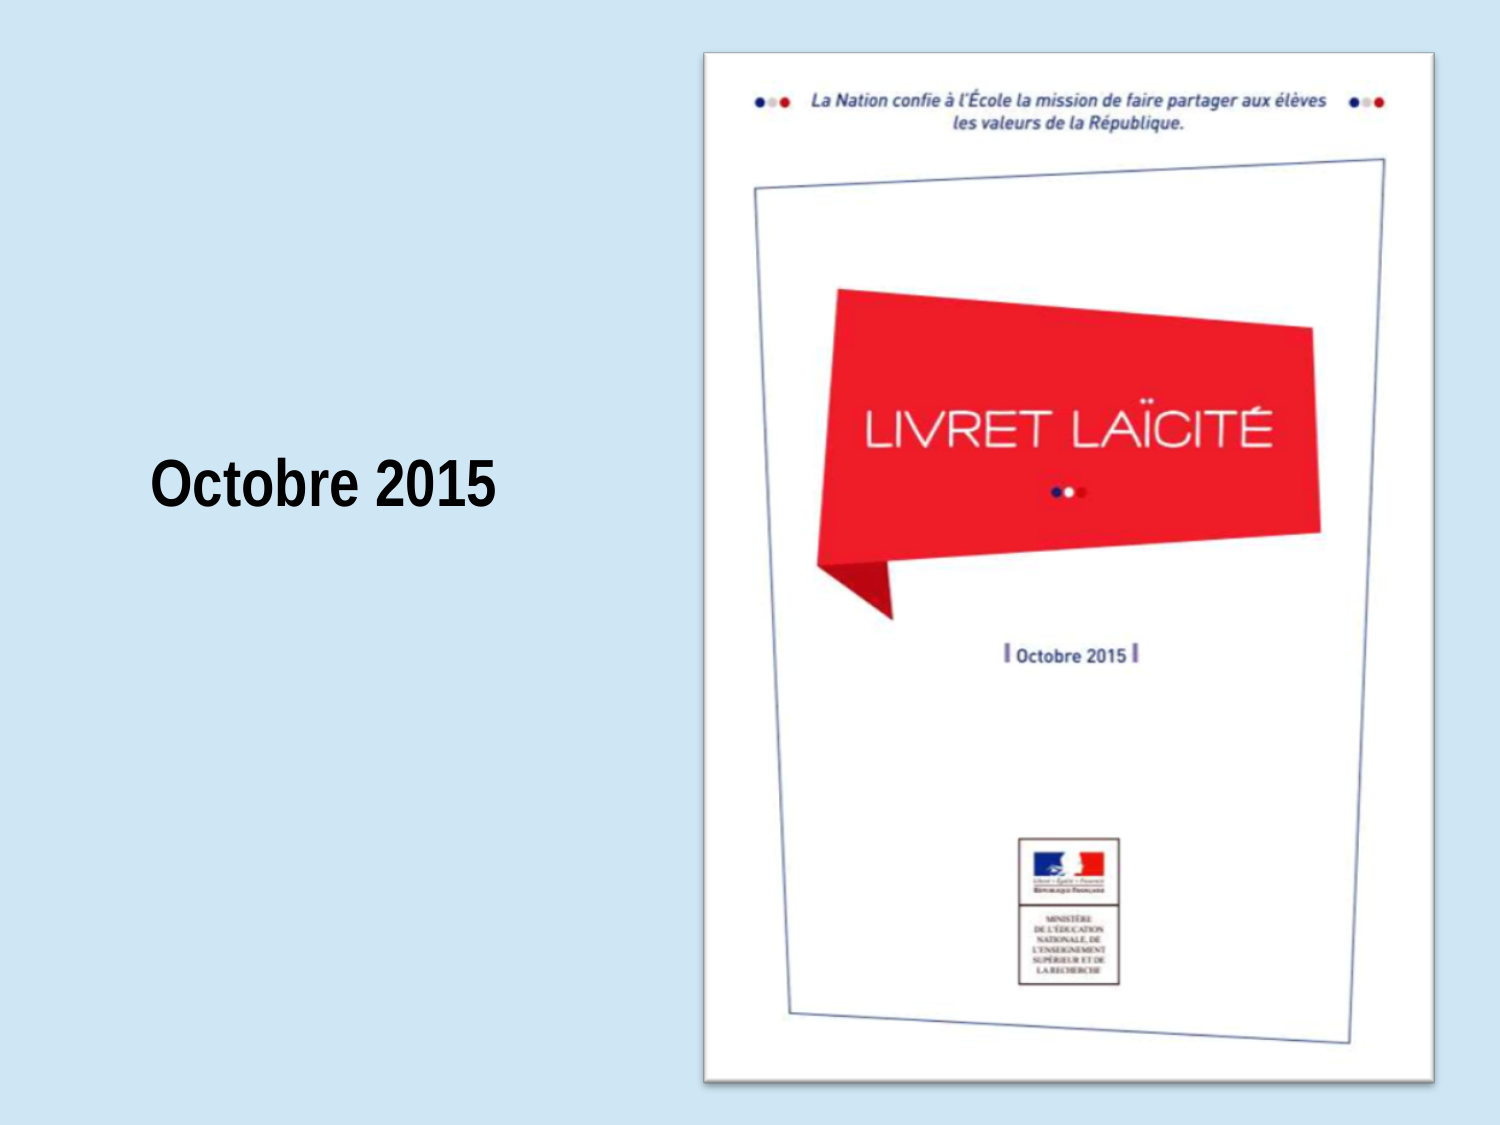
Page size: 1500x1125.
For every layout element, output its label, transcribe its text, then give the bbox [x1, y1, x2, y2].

text_box Octobre 2015 [135, 432, 603, 528]
picture [690, 42, 1447, 1099]
